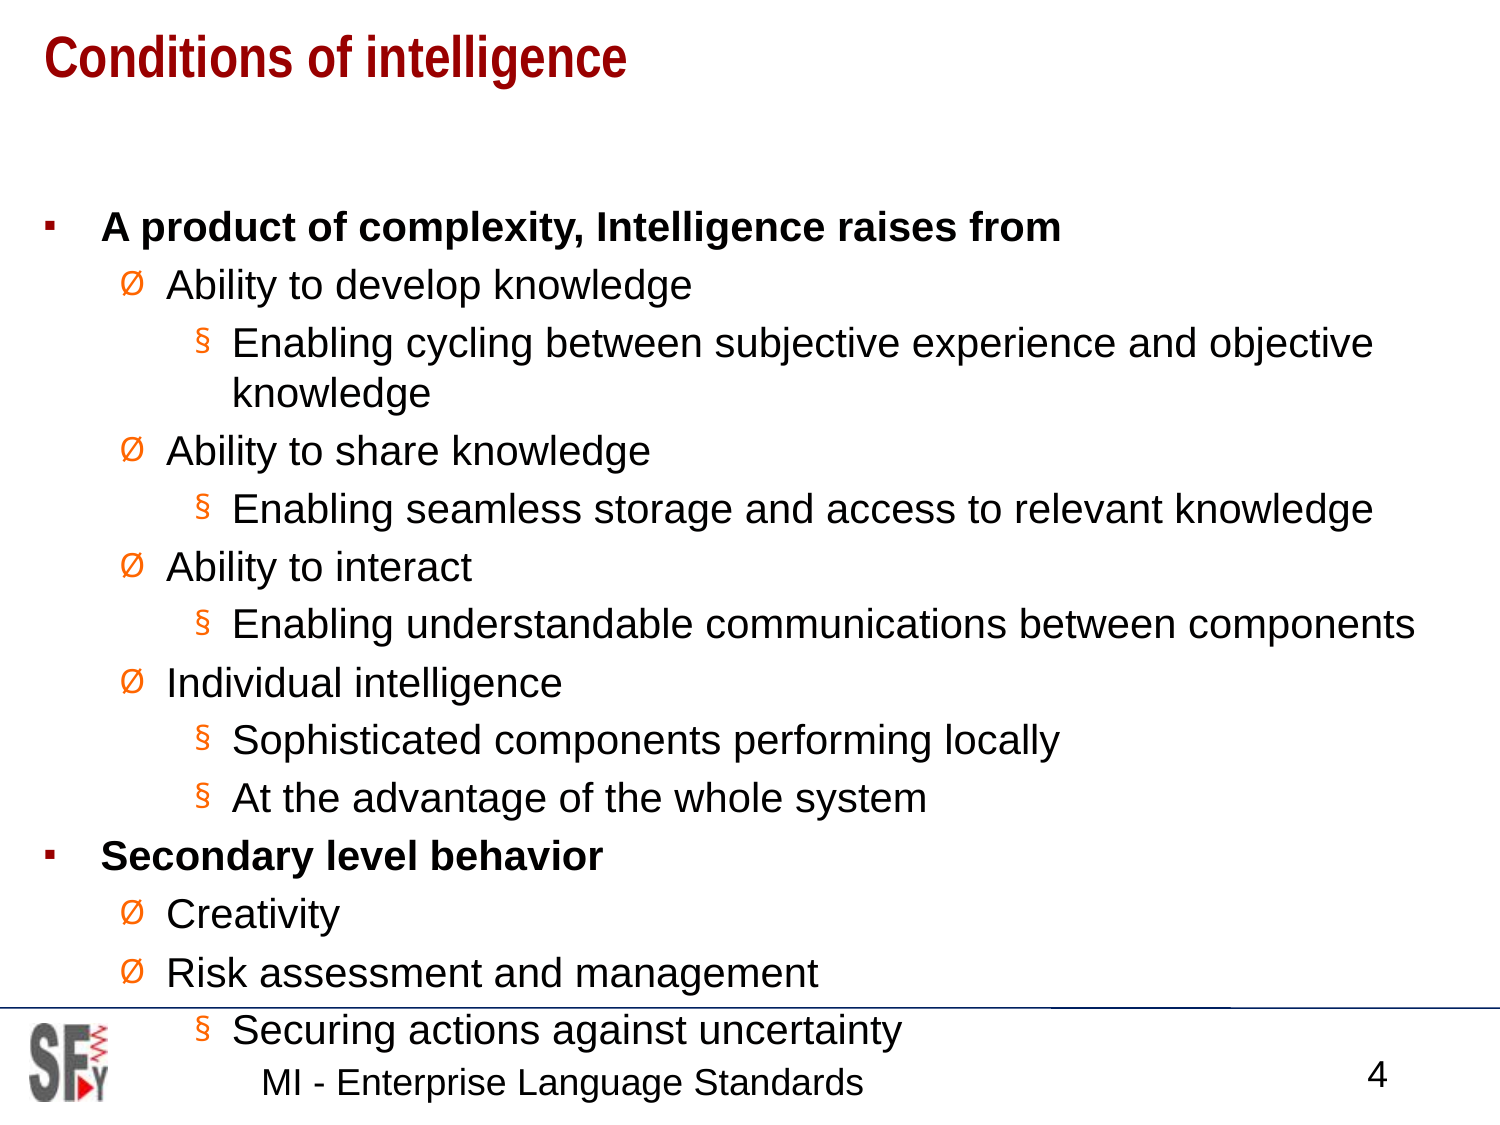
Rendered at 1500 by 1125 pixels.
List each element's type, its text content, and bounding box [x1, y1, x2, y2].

list A product of complexity, Intelligence raises from Ability to develop knowledge Enabling cycling between subjective experience and objective knowledge Ability to share knowledge Enabling seamless storage and access to relevant knowledge Ability to interact Enabling understandable communications between components Individual intelligence Sophisticated components performing locally At the advantage of the whole system Secondary level behavior Creativity Risk assessment and management Securing actions against uncertainty [29, 184, 1471, 1061]
slide_number <numéro> [1352, 1034, 1490, 1103]
picture [29, 1061, 108, 1102]
footer MI - Enterprise Language Standards [246, 1042, 1266, 1103]
title Conditions of intelligence [29, 12, 1471, 184]
